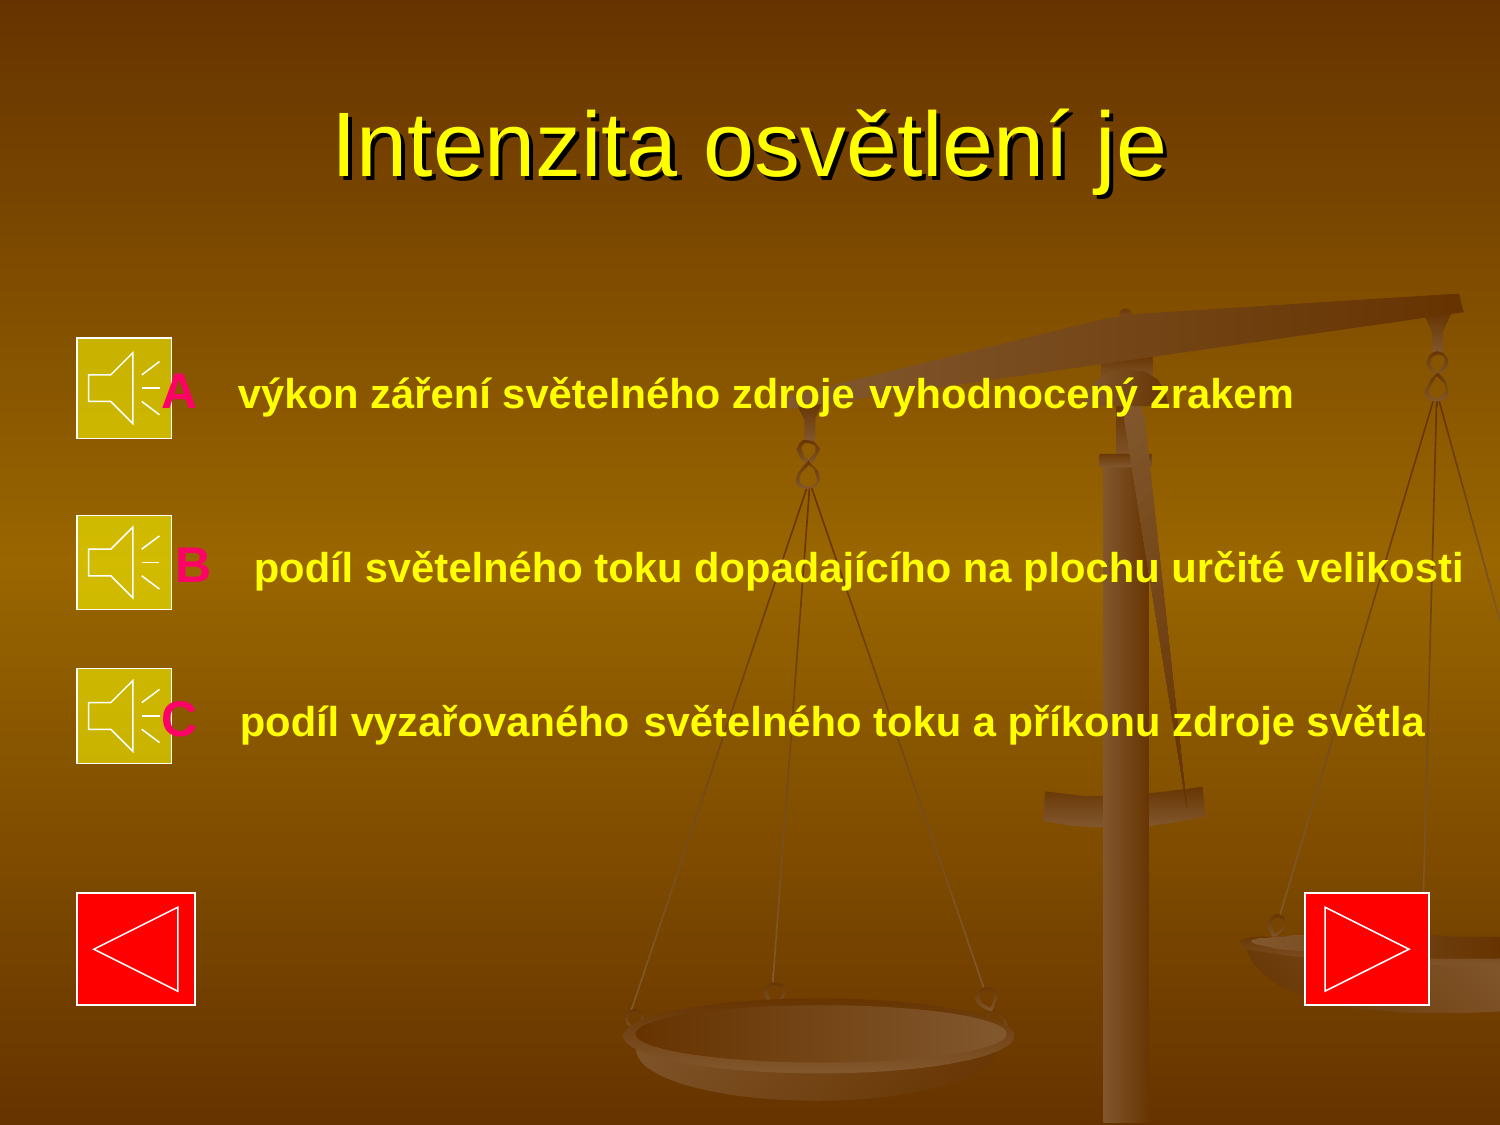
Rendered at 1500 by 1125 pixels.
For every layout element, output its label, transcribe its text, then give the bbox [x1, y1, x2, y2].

text_box A výkon záření světelného zdroje vyhodnocený zrakem [76, 338, 172, 439]
text_box [1305, 893, 1429, 1006]
title Intenzita osvětlení je [75, 45, 1426, 234]
text_box B podíl světelného toku dopadajícího na plochu určité velikosti [76, 515, 172, 610]
text_box C podíl vyzařovaného světelného toku a příkonu zdroje světla [76, 668, 172, 764]
text_box [76, 893, 195, 1006]
